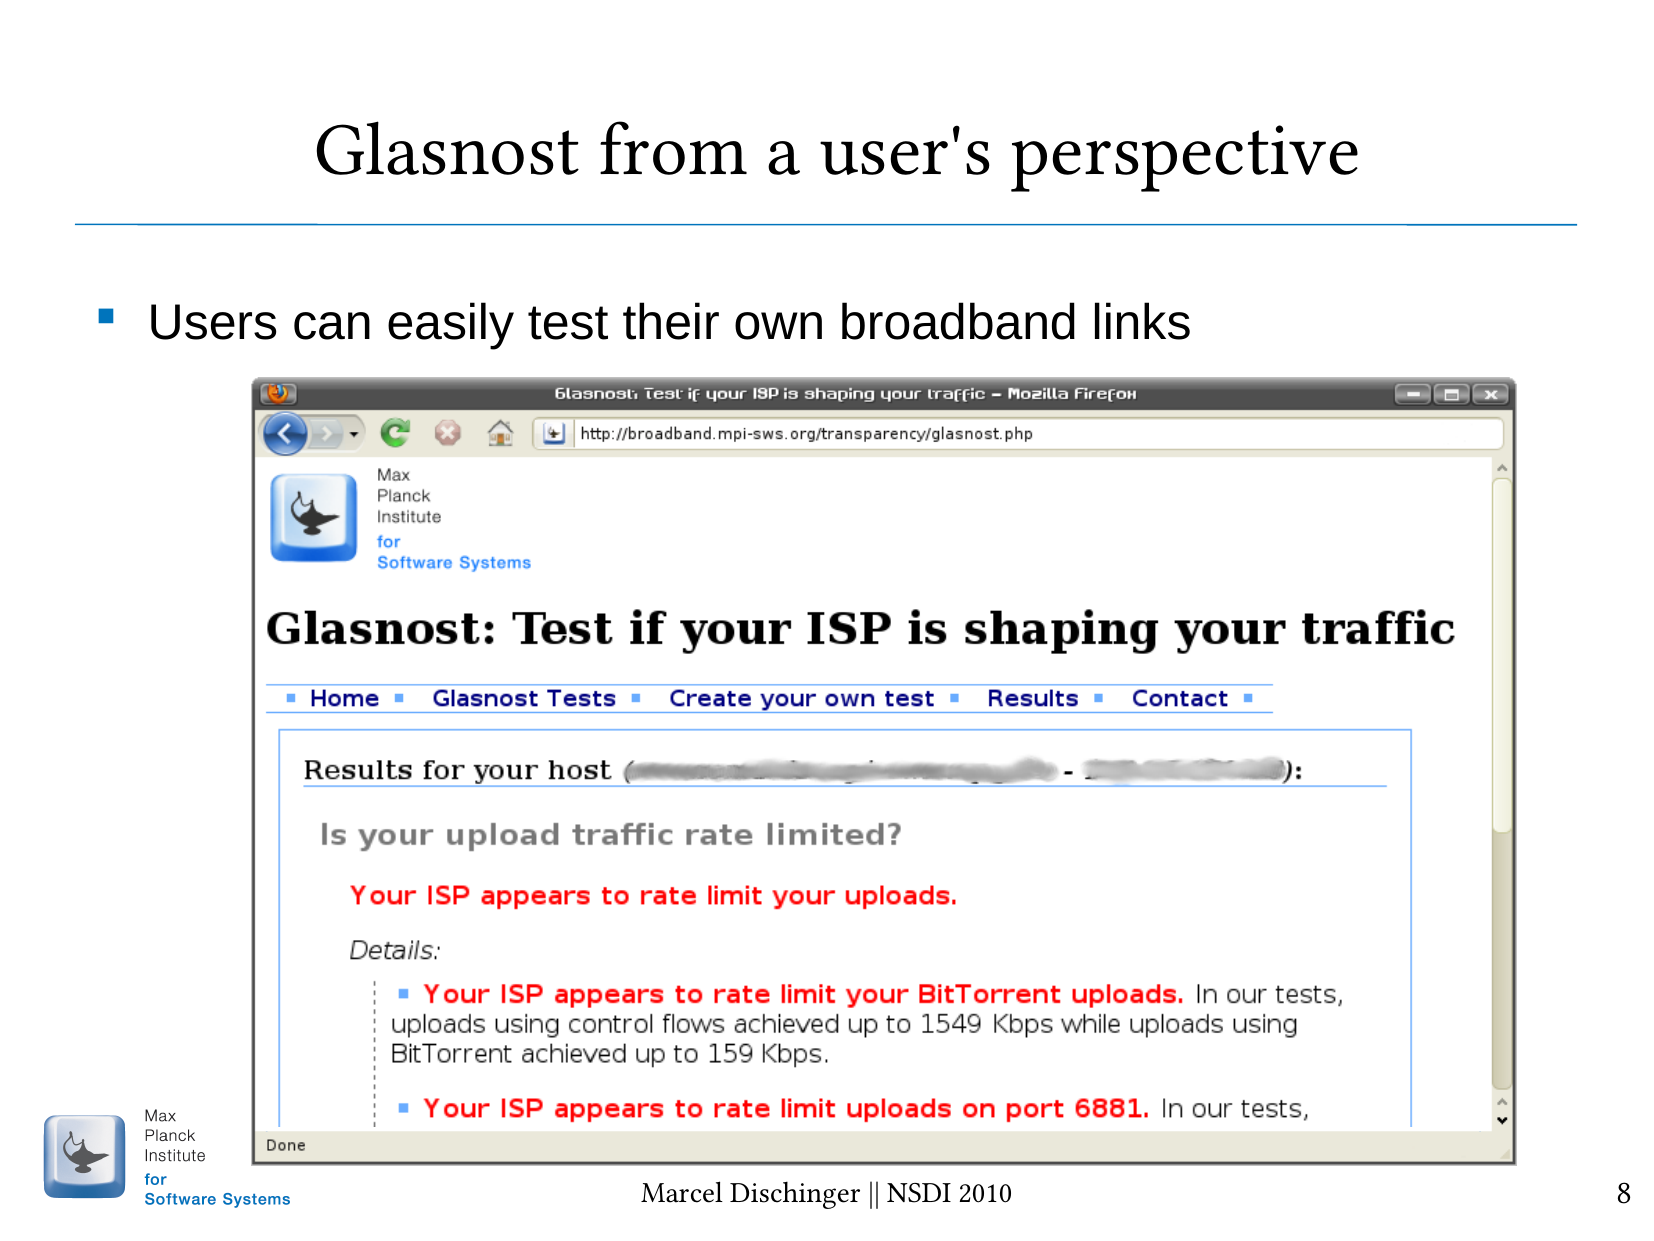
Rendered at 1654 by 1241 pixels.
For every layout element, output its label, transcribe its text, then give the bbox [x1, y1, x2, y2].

list Users can easily test their own broadband links [77, 277, 1579, 361]
title Glasnost from a user's perspective [54, 51, 1621, 252]
picture [251, 377, 1517, 1166]
